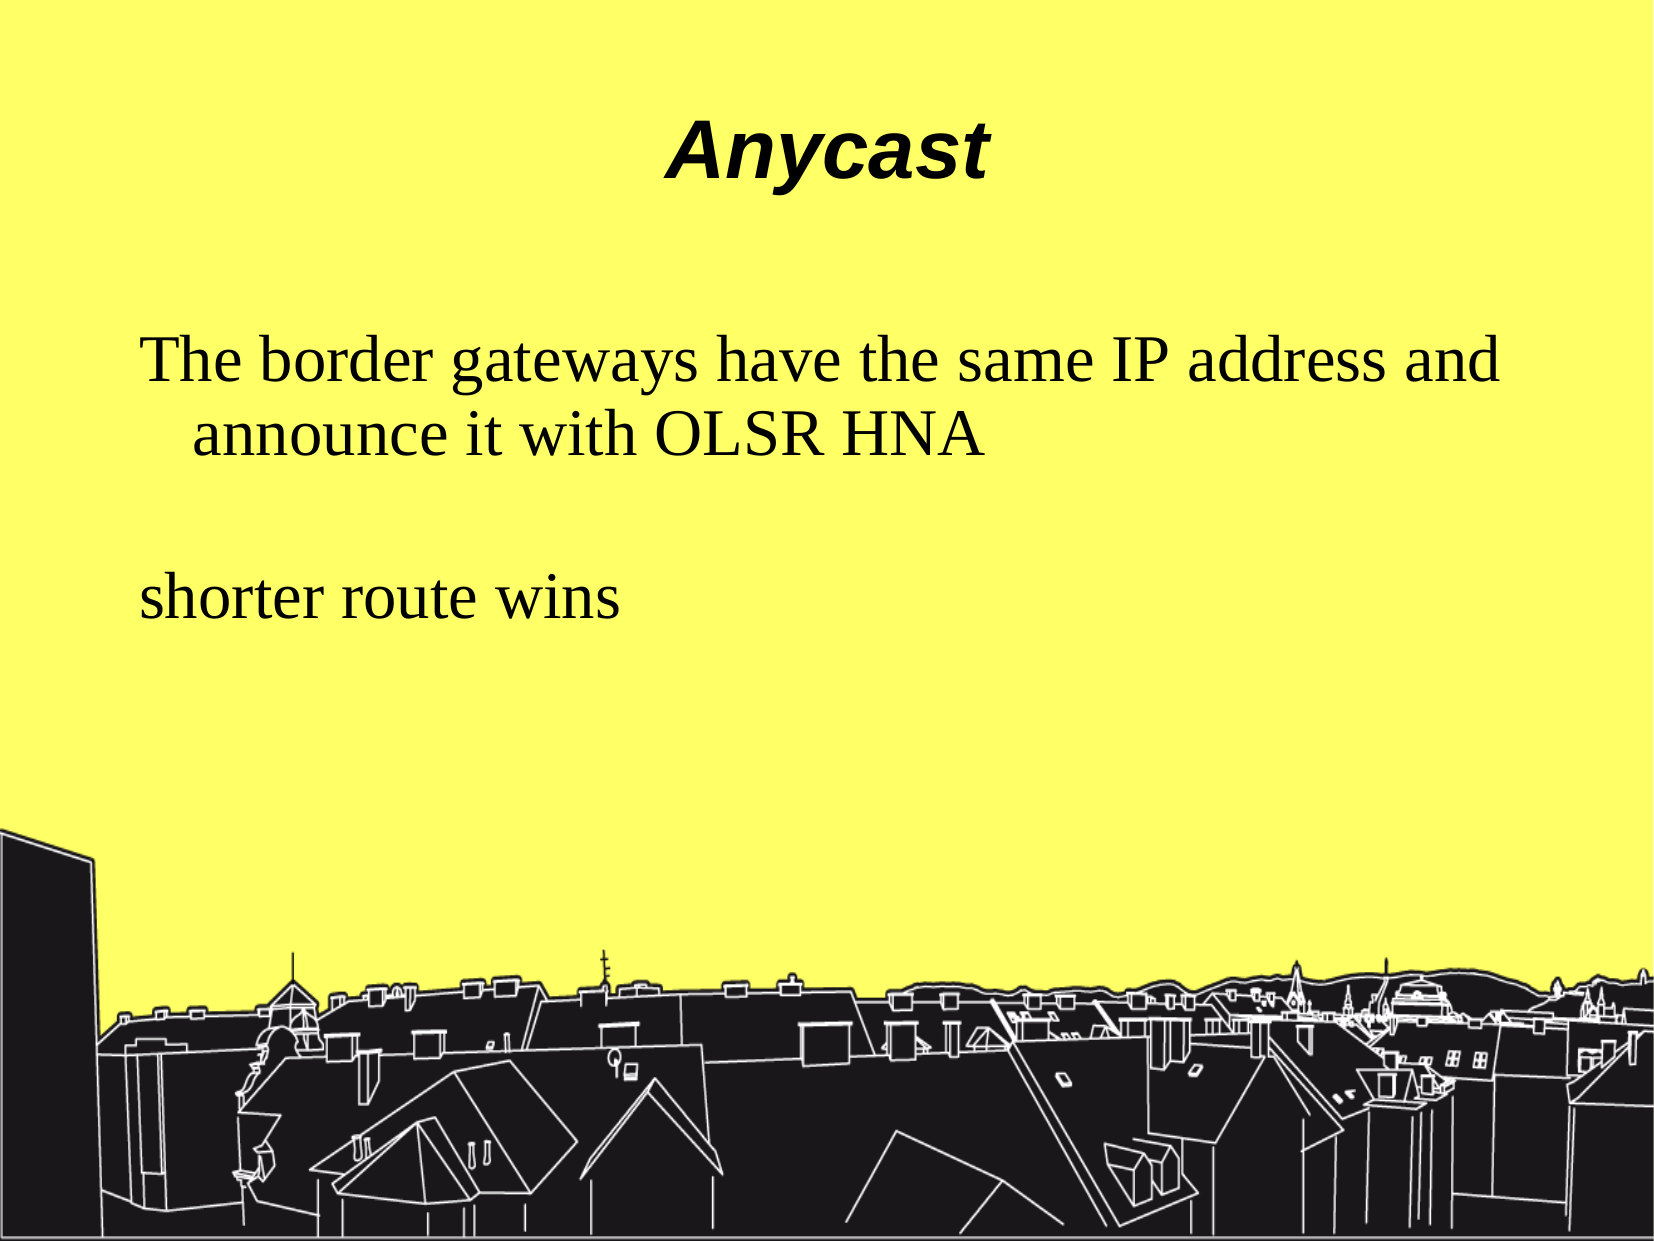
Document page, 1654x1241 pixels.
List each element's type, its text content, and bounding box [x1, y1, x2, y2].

picture [0, 827, 1654, 1241]
list The border gateways have the same IP address and announce it with OLSR HNA shorter route wins [121, 322, 1561, 1118]
title Anycast [121, 46, 1534, 254]
